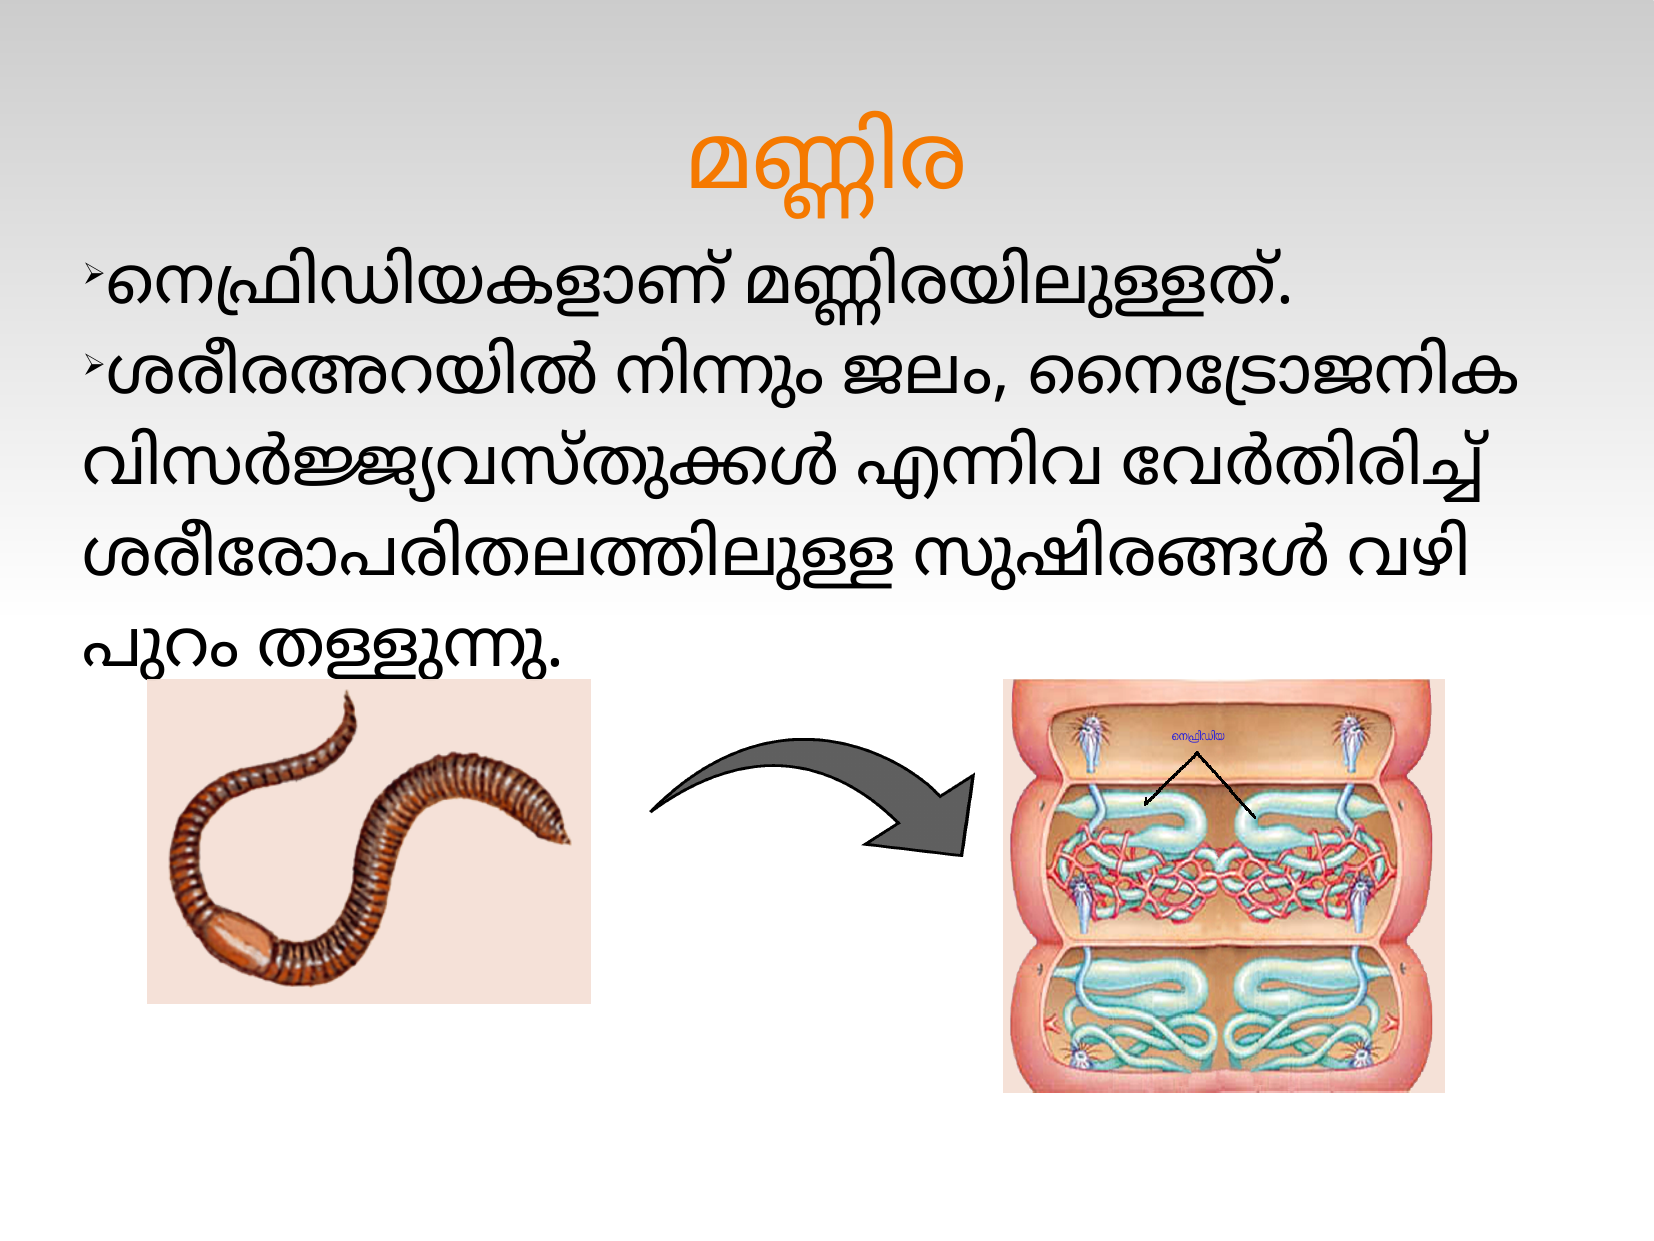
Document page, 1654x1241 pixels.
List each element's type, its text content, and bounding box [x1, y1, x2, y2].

picture [649, 738, 975, 857]
subtitle നെഫ്രിഡിയകളാണ് മണ്ണിരയിലുള്ളത്. ശരീരഅറയില്‍ നിന്നും ജലം, നൈട്രോജനിക വിസര്‍ജ്ജ്യവസ്തുക്കള്‍ എന്നിവ വേര്‍തിരിച്ച് ശരീരോപരിതലത്തിലുള്ള സുഷിരങ്ങള്‍ വഴി പുറം തള്ളുന്നു. [82, 297, 1571, 621]
picture [1003, 679, 1447, 1093]
picture [147, 679, 591, 1004]
title മണ്ണിര [82, 56, 1571, 250]
